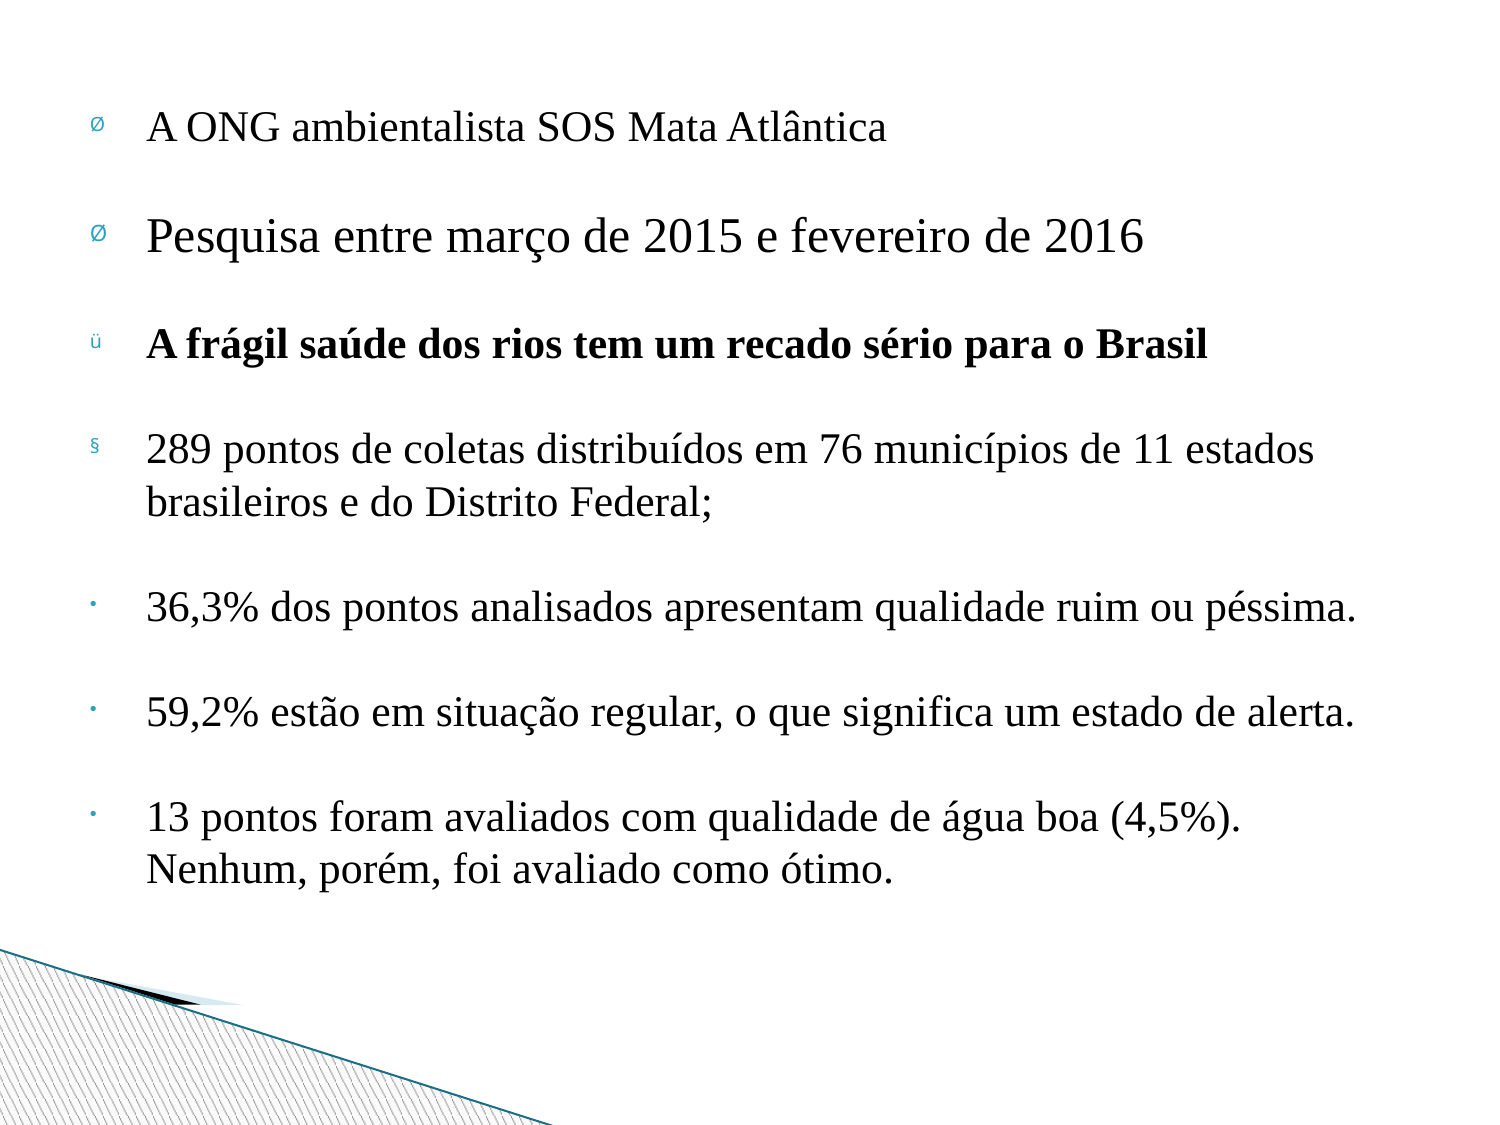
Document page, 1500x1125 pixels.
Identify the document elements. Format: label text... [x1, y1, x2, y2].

title [75, 45, 1425, 161]
text_box A ONG ambientalista SOS Mata Atlântica Pesquisa entre março de 2015 e fevereiro de 2016 A frágil saúde dos rios tem um recado sério para o Brasil 289 pontos de coletas distribuídos em 76 municípios de 11 estados brasileiros e do Distrito Federal; 36,3% dos pontos analisados apresentam qualidade ruim ou péssima. 59,2% estão em situação regular, o que significa um estado de alerta. 13 pontos foram avaliados com qualidade de água boa (4,5%). Nenhum, porém, foi avaliado como ótimo. [75, 90, 1414, 955]
picture [0, 952, 543, 1125]
